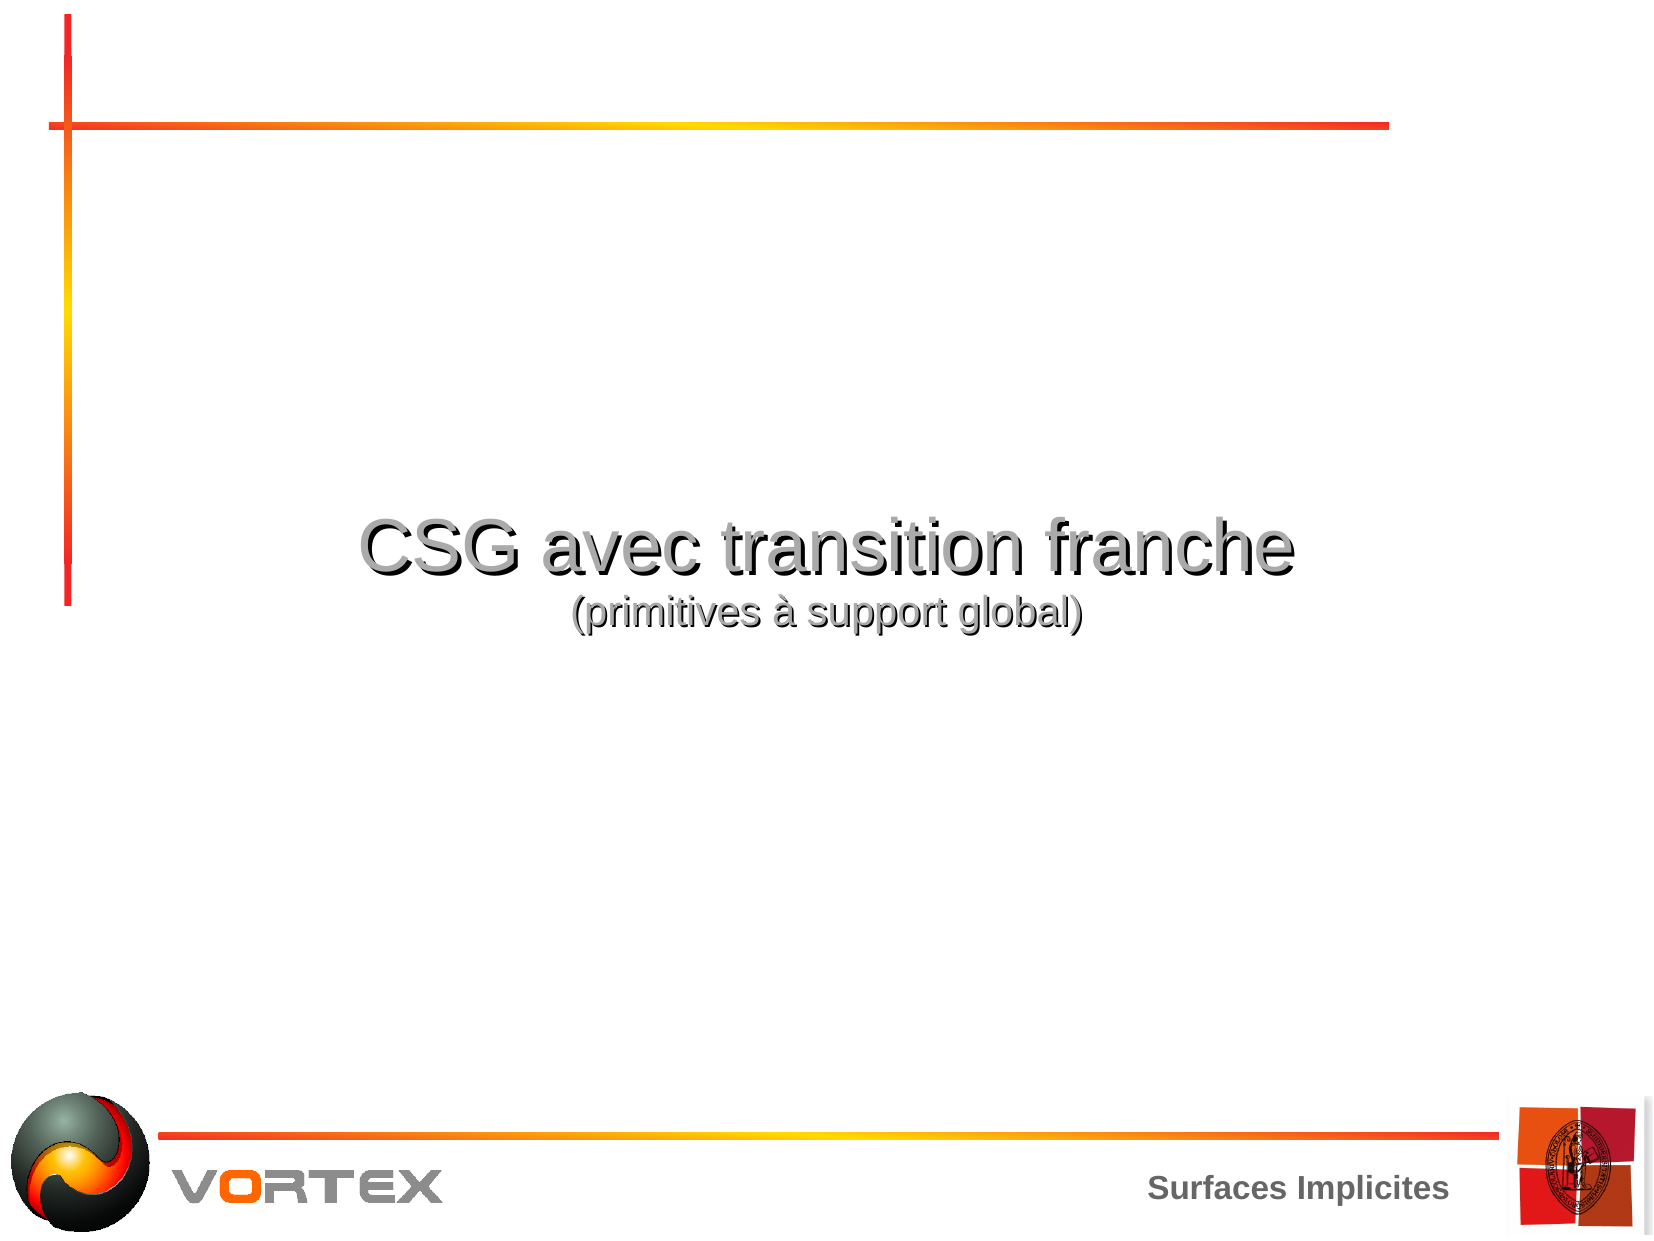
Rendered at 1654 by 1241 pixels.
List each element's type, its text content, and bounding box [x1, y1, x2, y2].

picture [11, 1092, 443, 1232]
title CSG avec transition franche (primitives à support global) [0, 360, 1654, 778]
picture [1505, 1096, 1653, 1235]
